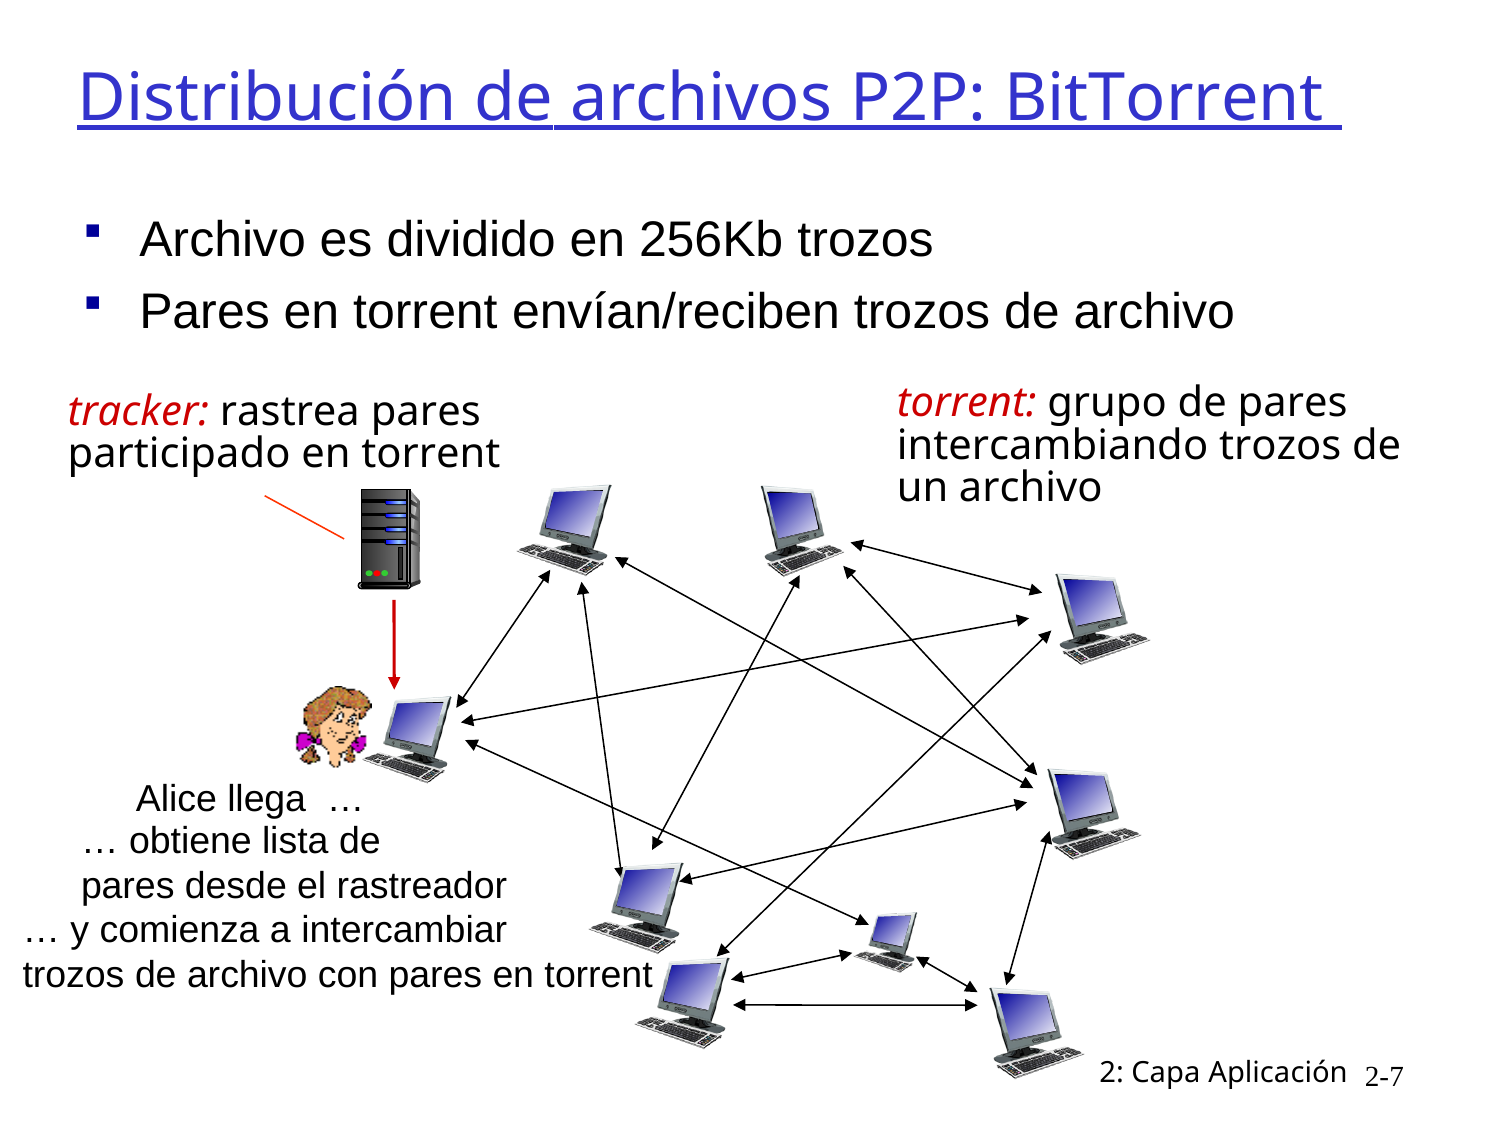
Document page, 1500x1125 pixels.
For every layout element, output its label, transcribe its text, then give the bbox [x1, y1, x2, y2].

picture [1044, 764, 1164, 867]
text_box … obtiene lista de pares desde el rastreador [66, 808, 523, 897]
text_box [616, 868, 675, 916]
text_box [544, 490, 604, 537]
picture [293, 686, 454, 790]
text_box [388, 701, 444, 747]
picture [758, 481, 864, 584]
text_box [997, 993, 1056, 1041]
picture [838, 909, 919, 977]
text_box tracker: rastrea pares participado en torrent [52, 383, 516, 484]
picture [493, 480, 614, 583]
text_box [358, 489, 421, 589]
text_box [1063, 579, 1122, 626]
text_box [662, 963, 722, 1011]
text_box Alice llega … [121, 765, 380, 808]
text_box [1054, 774, 1113, 821]
picture [986, 983, 1107, 1086]
text_box [871, 915, 912, 947]
picture [565, 858, 732, 1056]
picture [1052, 569, 1173, 672]
text_box [767, 491, 819, 539]
text_box Archivo es dividido en 256Kb trozos Pares en torrent envían/reciben trozos de archivo [68, 198, 1388, 289]
title Distribución de archivos P2P: BitTorrent [37, 0, 1426, 188]
text_box torrent: grupo de pares intercambiando trozos de un archivo [882, 375, 1464, 519]
text_box … y comienza a intercambiar trozos de archivo con pares en torrent [7, 897, 611, 1003]
